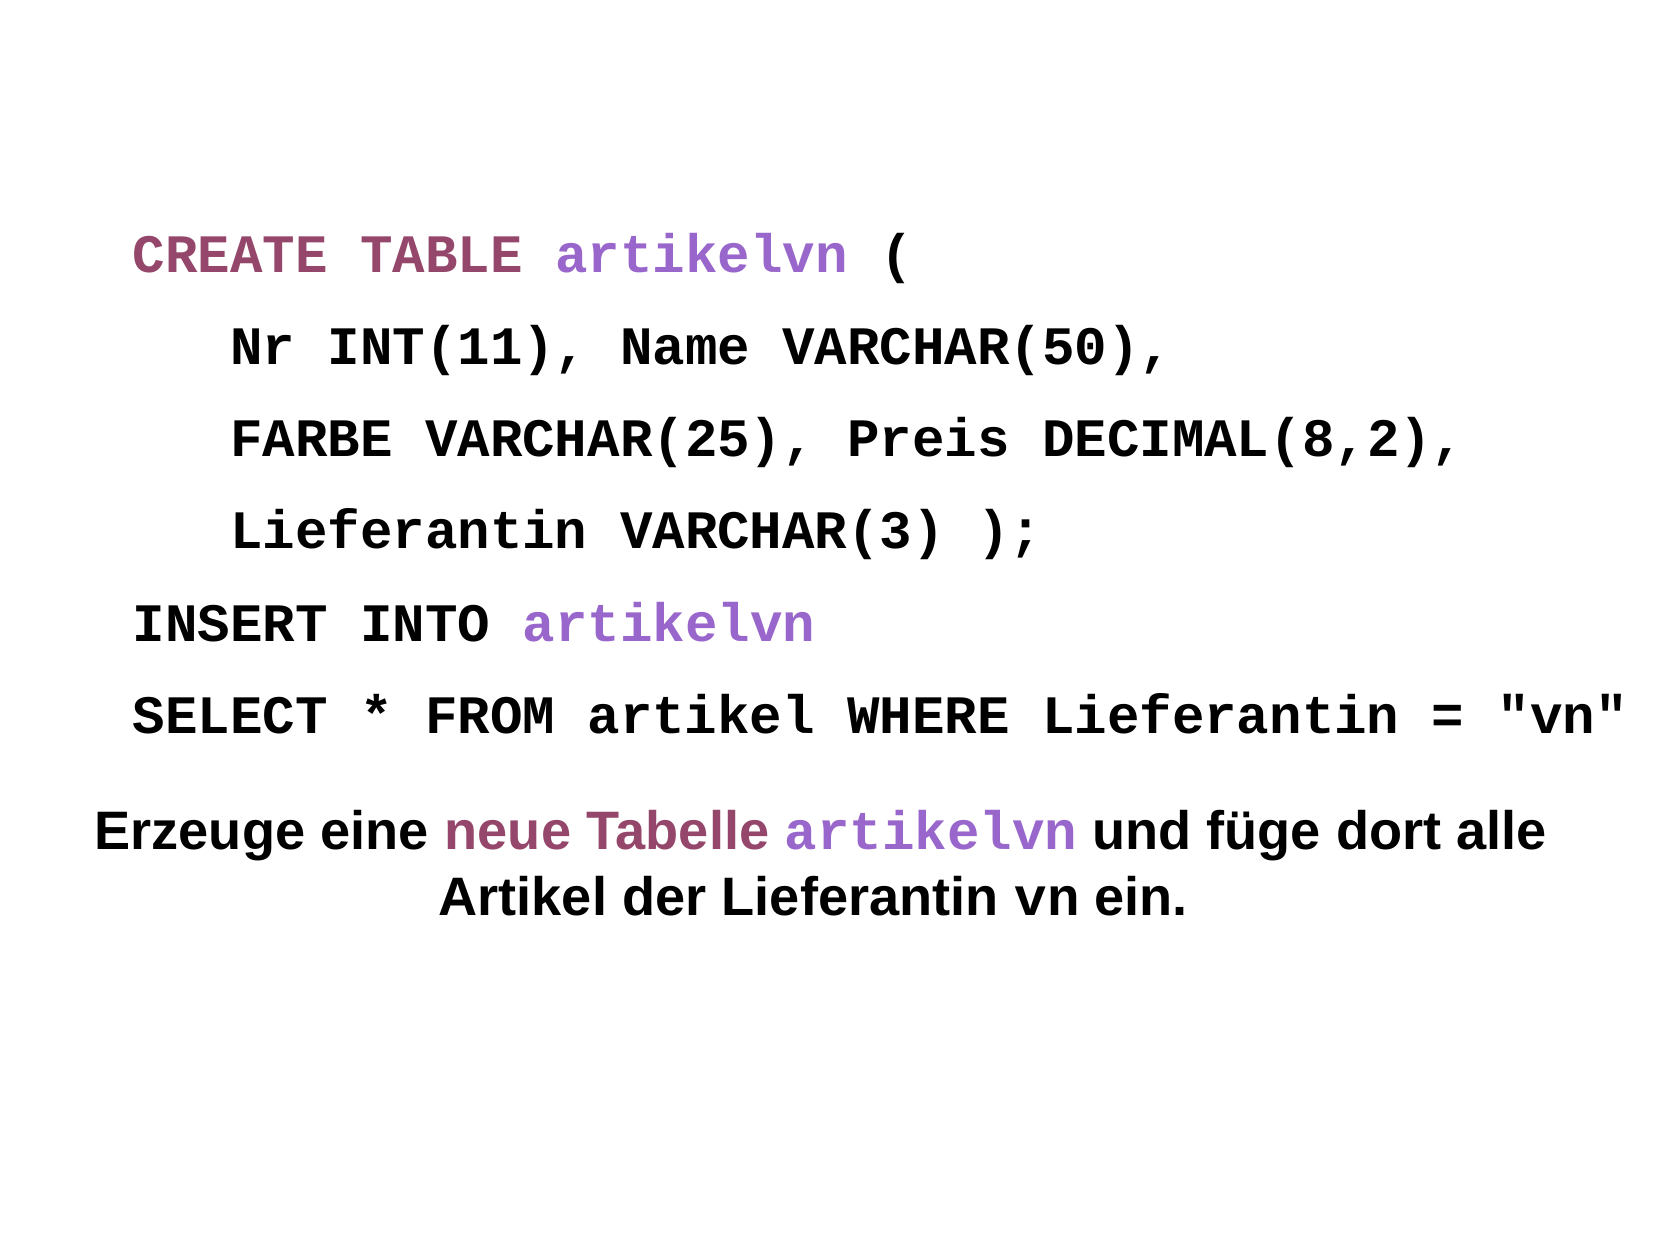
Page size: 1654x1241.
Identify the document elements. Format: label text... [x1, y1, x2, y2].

text_box CREATE TABLE artikelvn ( Nr INT(11), Name VARCHAR(50), FARBE VARCHAR(25), Preis DECIMAL(8,2), Lieferantin VARCHAR(3) ); INSERT INTO artikelvn SELECT * FROM artikel WHERE Lieferantin = "vn" [118, 188, 1654, 729]
title Erzeuge eine neue Tabelle artikelvn und füge dort alle Artikel der Lieferantin vn ein. [76, 787, 1566, 945]
